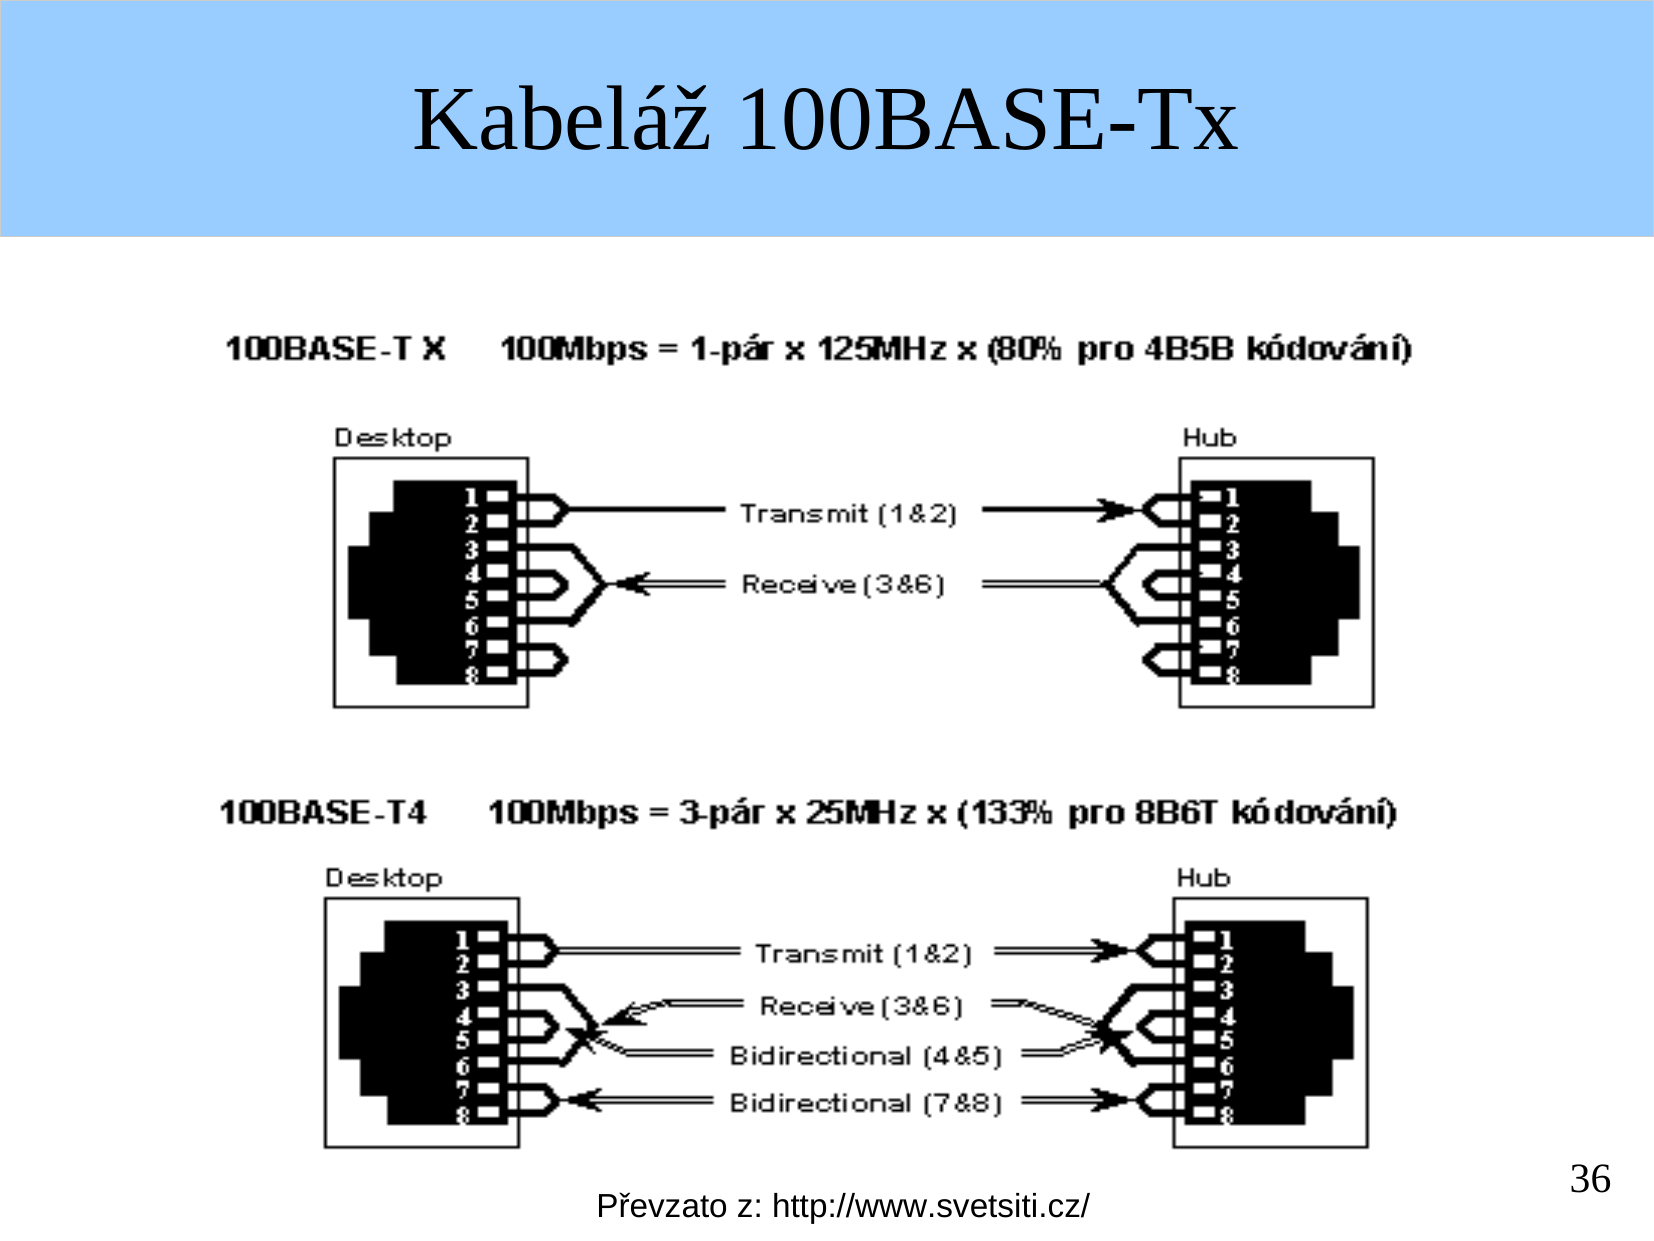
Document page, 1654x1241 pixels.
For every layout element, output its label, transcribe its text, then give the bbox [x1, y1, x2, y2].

text_box Převzato z: http://www.svetsiti.cz/ [596, 1187, 1002, 1229]
title Kabeláž 100BASE-Tx [0, 0, 1654, 237]
picture [189, 324, 1548, 1152]
